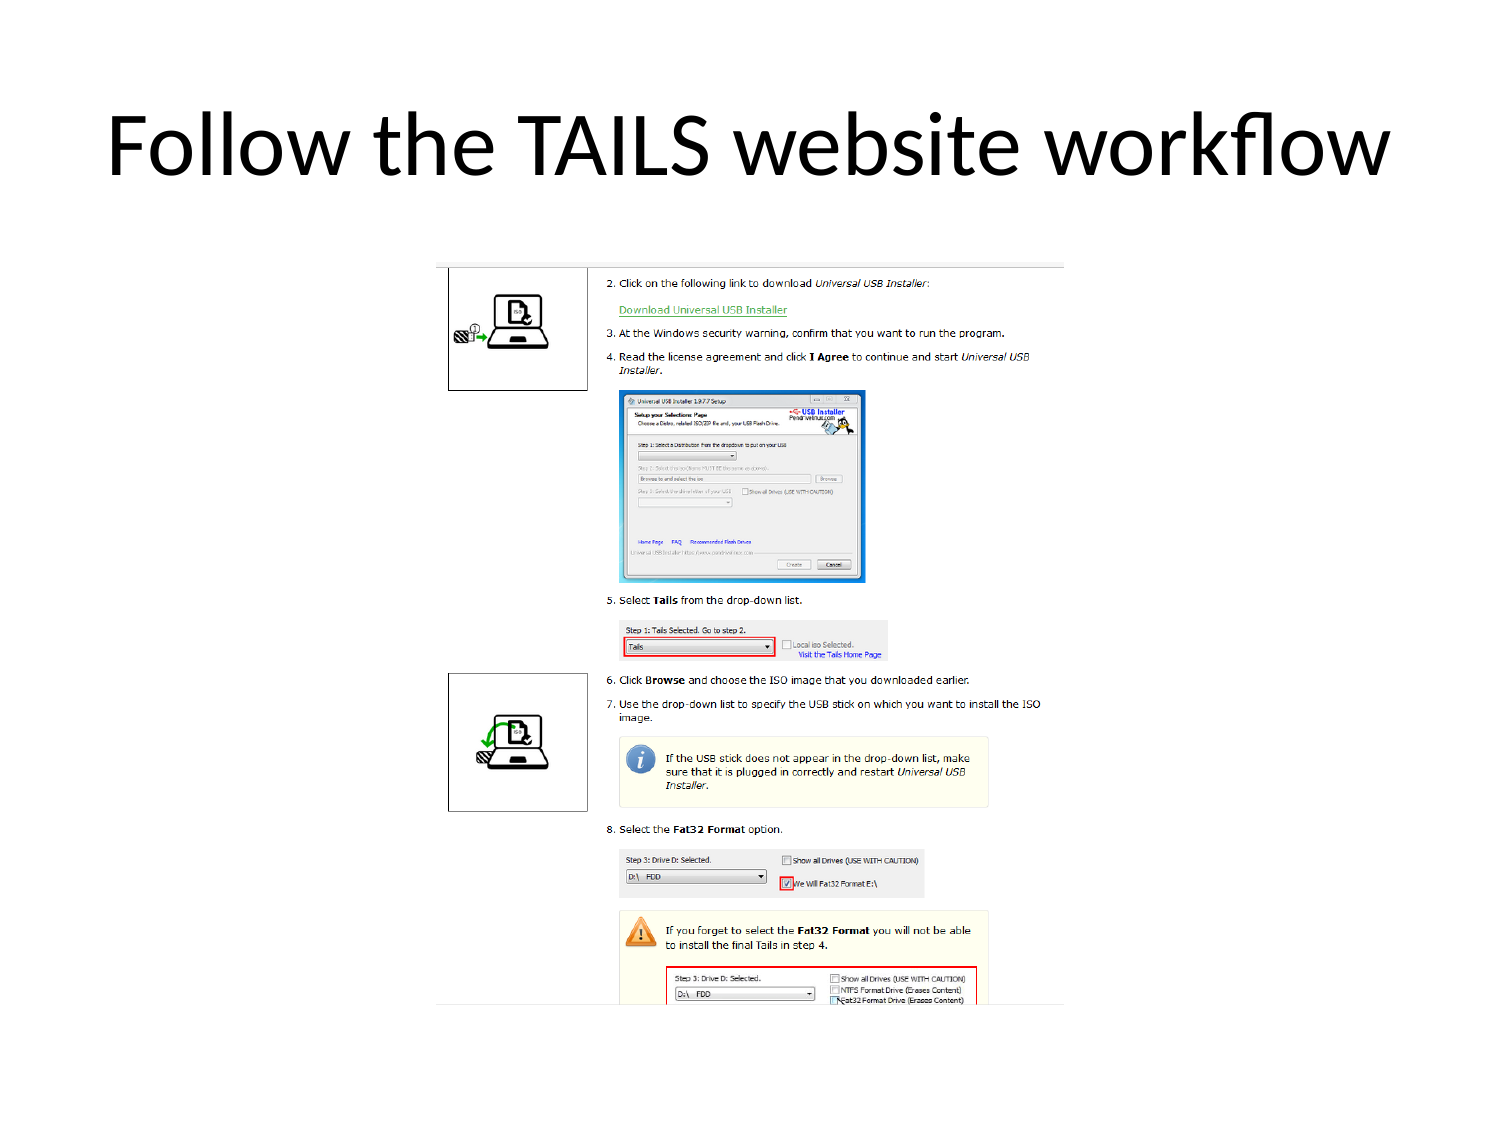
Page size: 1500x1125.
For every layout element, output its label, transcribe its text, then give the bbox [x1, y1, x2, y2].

picture [436, 262, 1064, 1005]
title Follow the TAILS website workflow [75, 45, 1426, 233]
